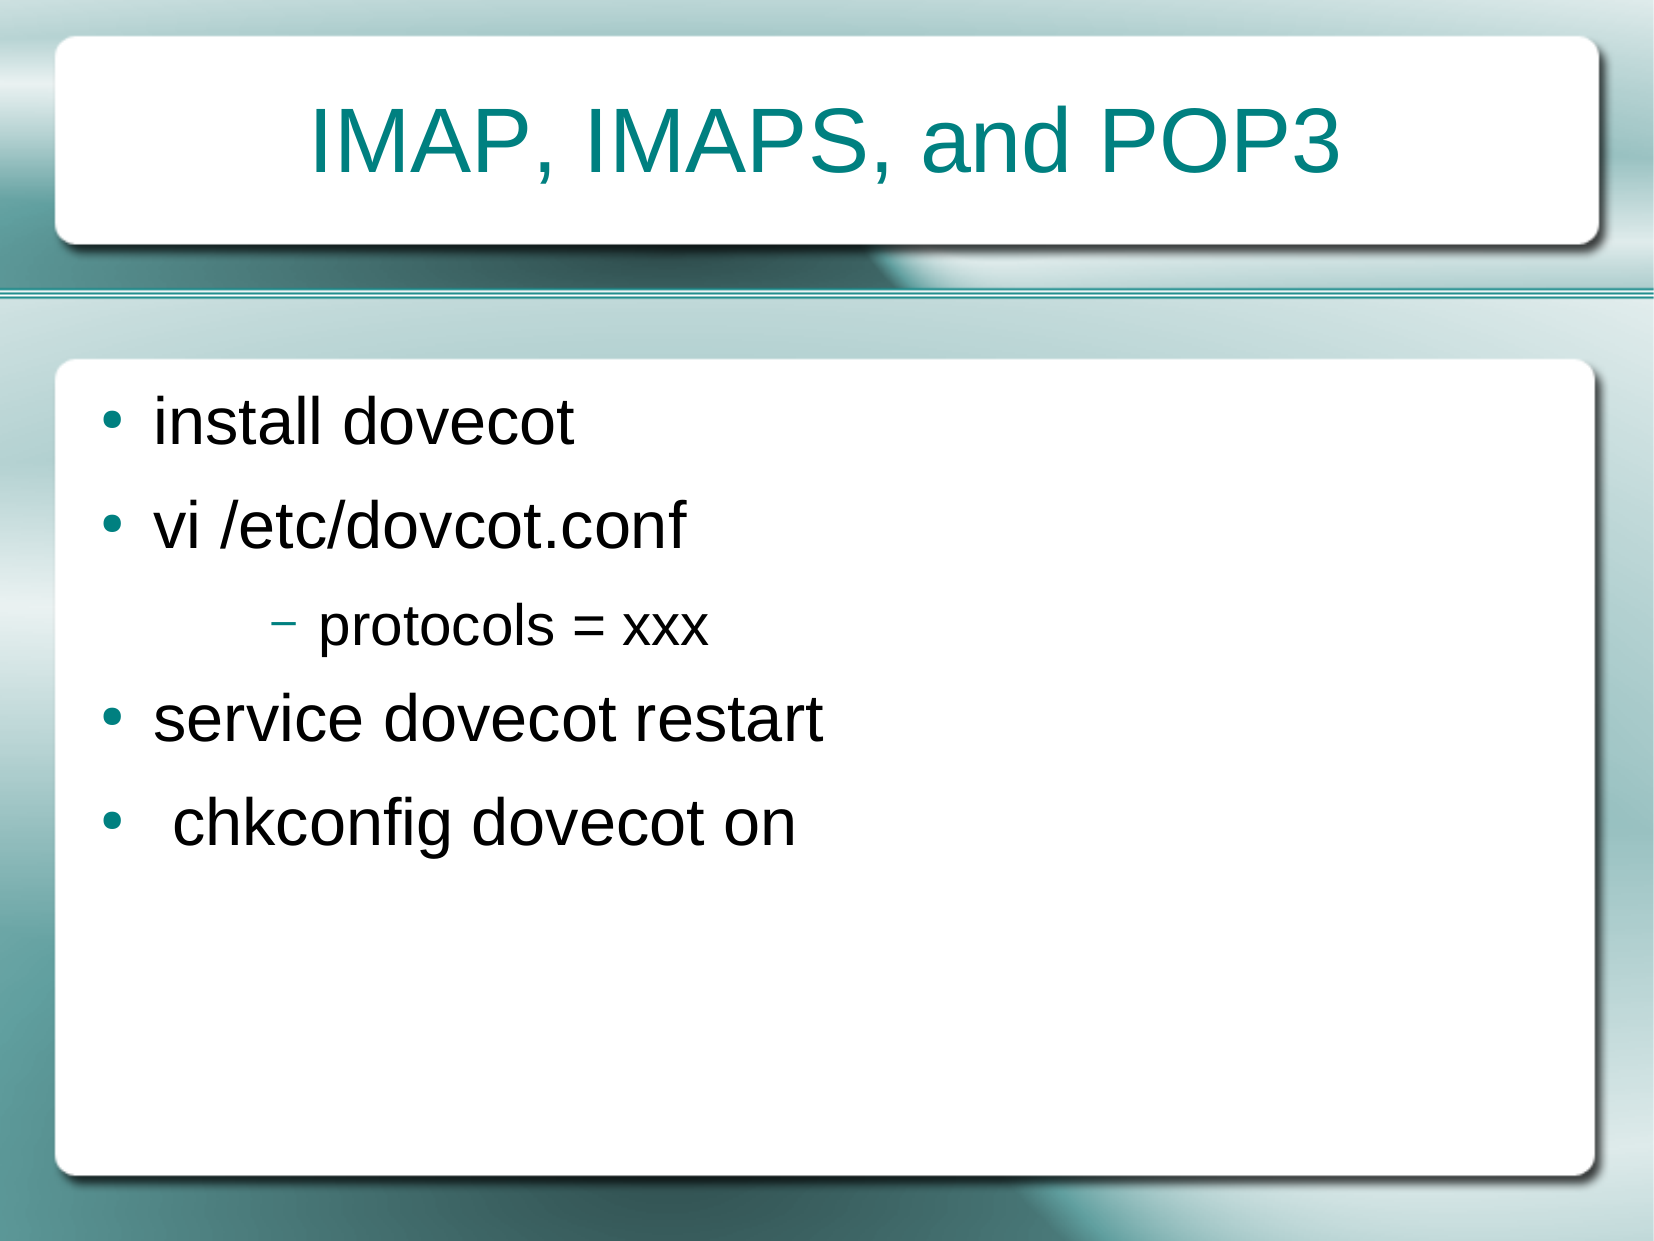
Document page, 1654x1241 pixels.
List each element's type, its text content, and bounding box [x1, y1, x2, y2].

title IMAP, IMAPS, and POP3 [82, 45, 1571, 238]
list install dovecot vi /etc/dovcot.conf protocols = xxx service dovecot restart chkconfig dovecot on [82, 383, 1571, 1019]
picture [0, 0, 1654, 1241]
